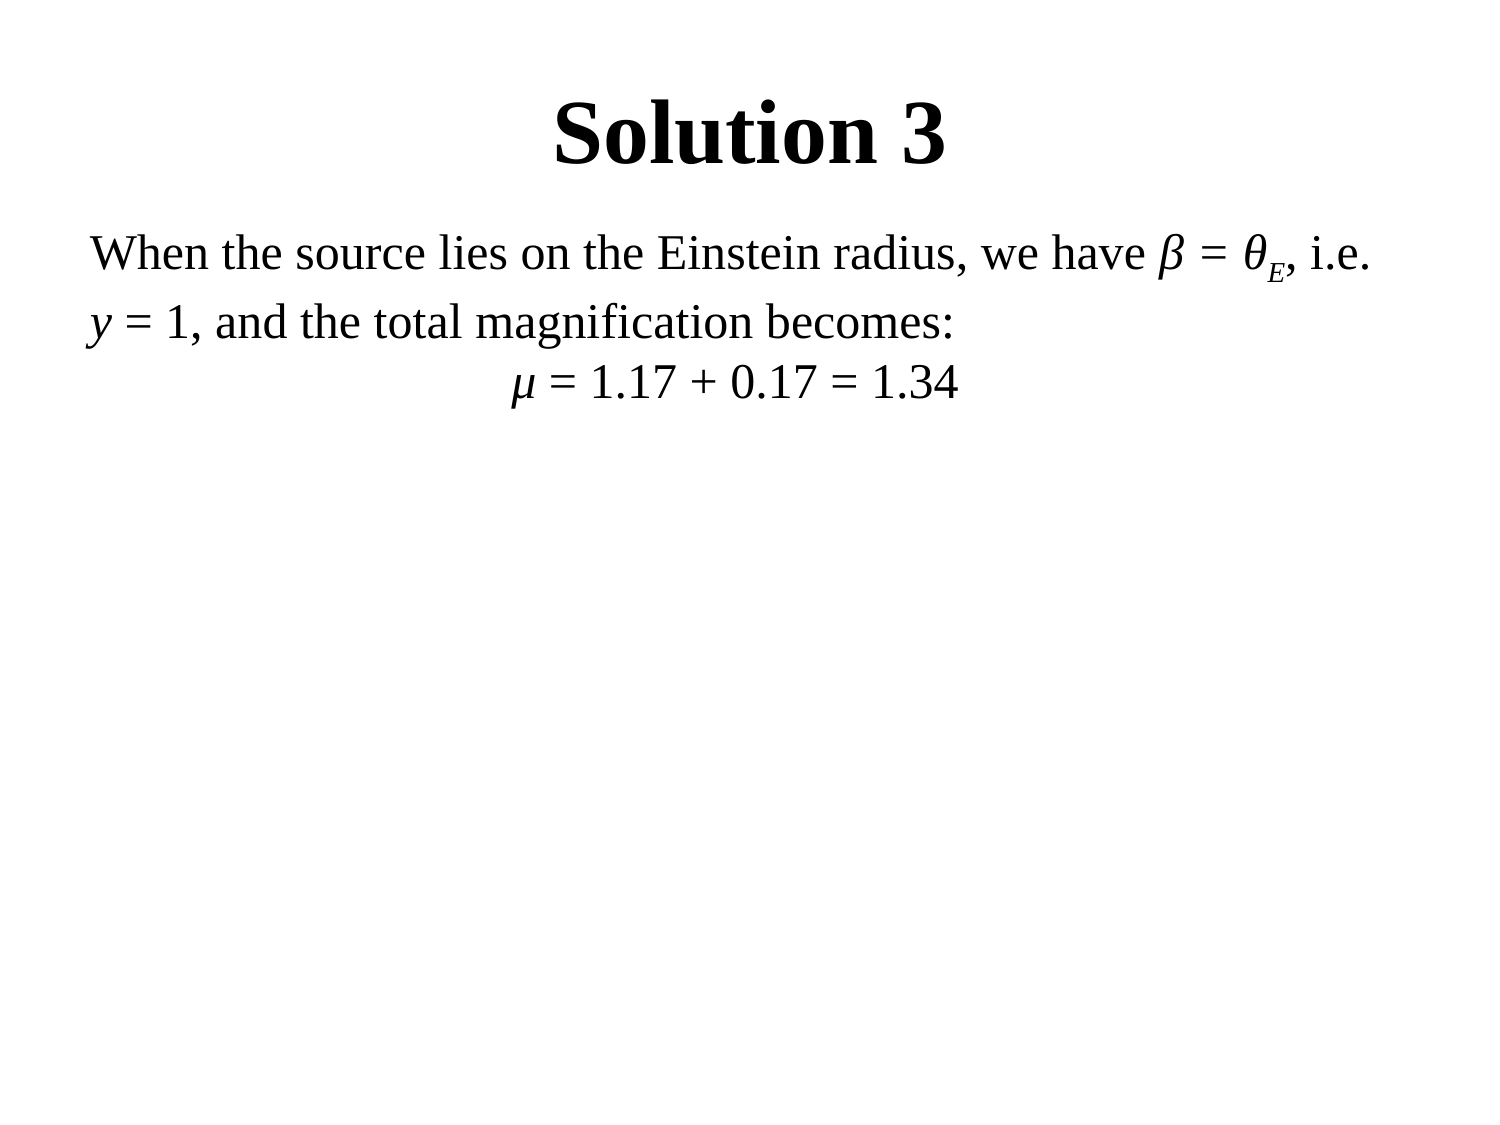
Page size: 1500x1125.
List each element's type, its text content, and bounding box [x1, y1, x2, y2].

title Solution 3 [75, 74, 1426, 180]
text_box When the source lies on the Einstein radius, we have β = θE, i.e. y = 1, and the total magnification becomes: μ = 1.17 + 0.17 = 1.34 [75, 212, 1396, 1005]
